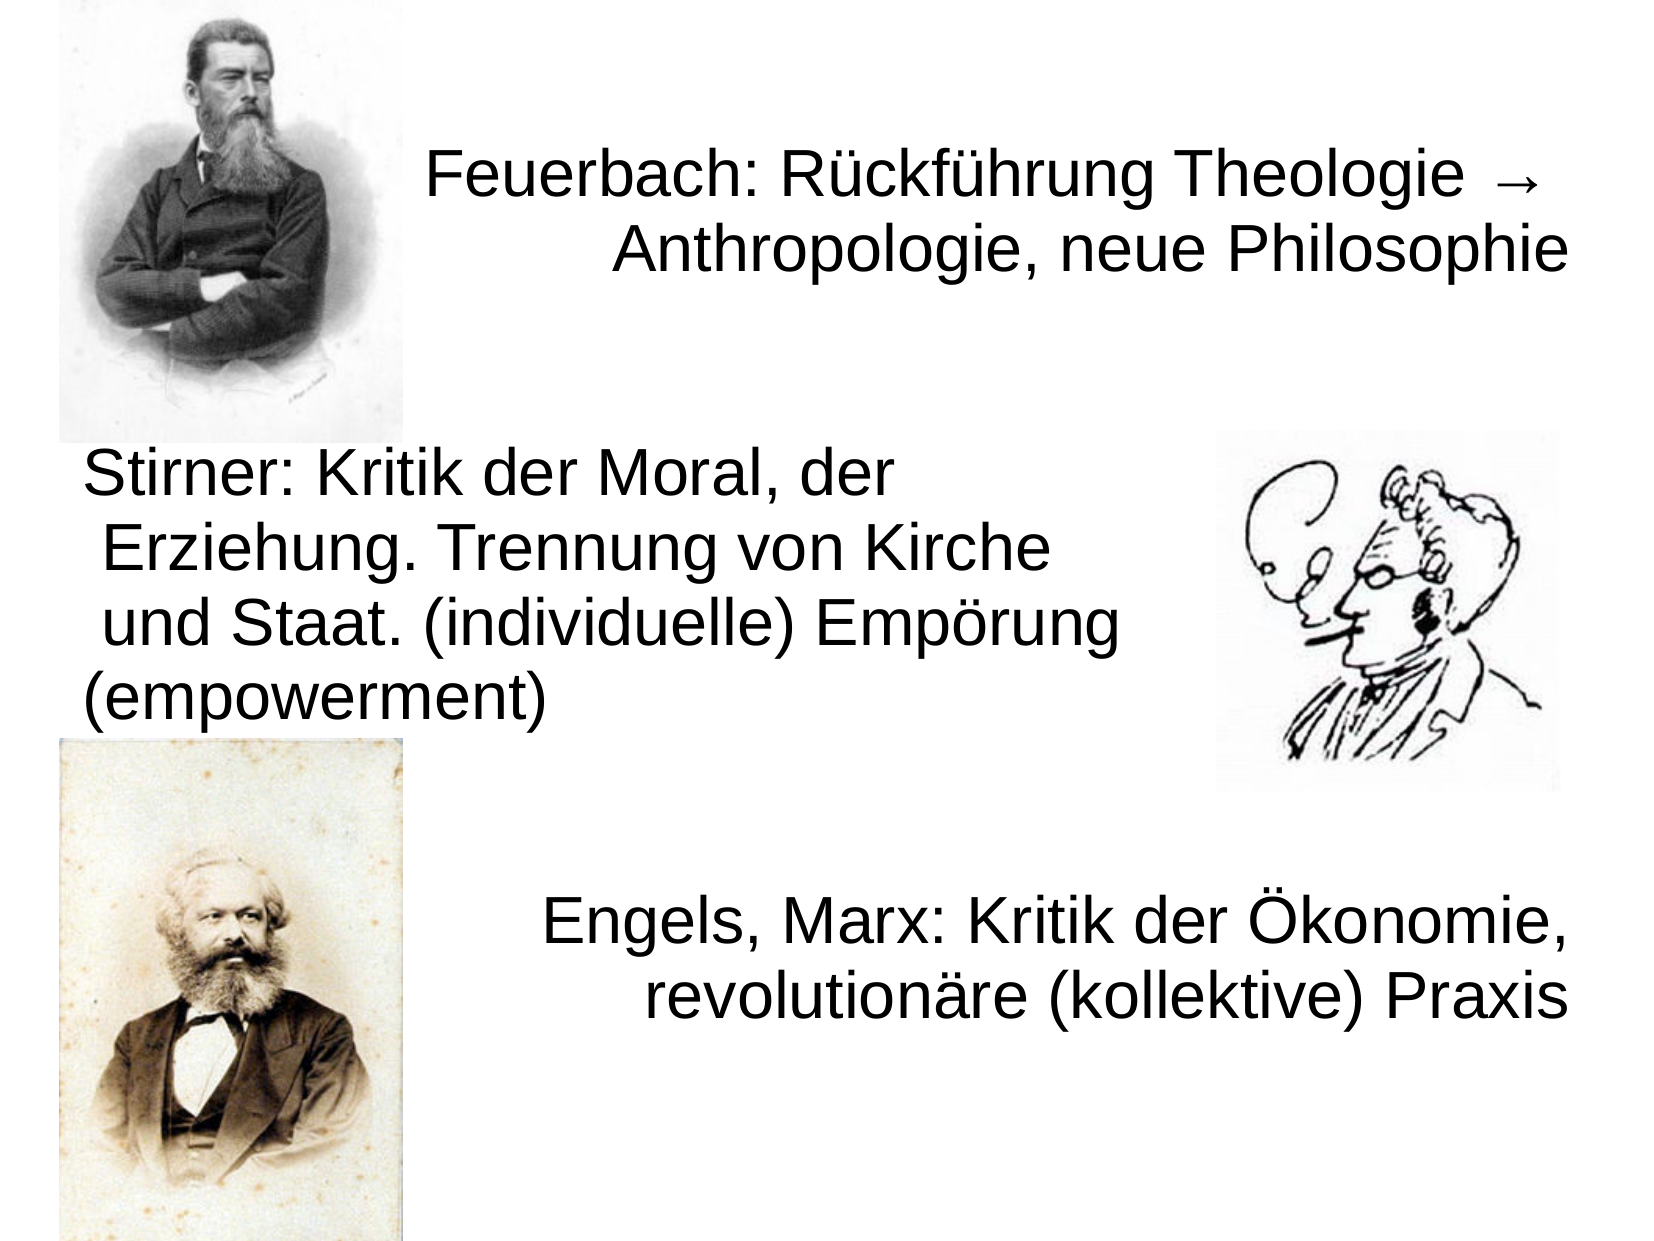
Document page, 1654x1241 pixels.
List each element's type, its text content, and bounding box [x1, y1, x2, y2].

picture [1216, 430, 1561, 792]
picture [59, 738, 403, 1241]
subtitle Feuerbach: Rückführung Theologie → Anthropologie, neue Philosophie Stirner: Kritik der Moral, der Erziehung. Trennung von Kirche und Staat. (individuelle) Empörung (empowerment) Engels, Marx: Kritik der Ökonomie, revolutionäre (kollektive) Praxis [82, 61, 1571, 1034]
picture [59, 0, 403, 443]
